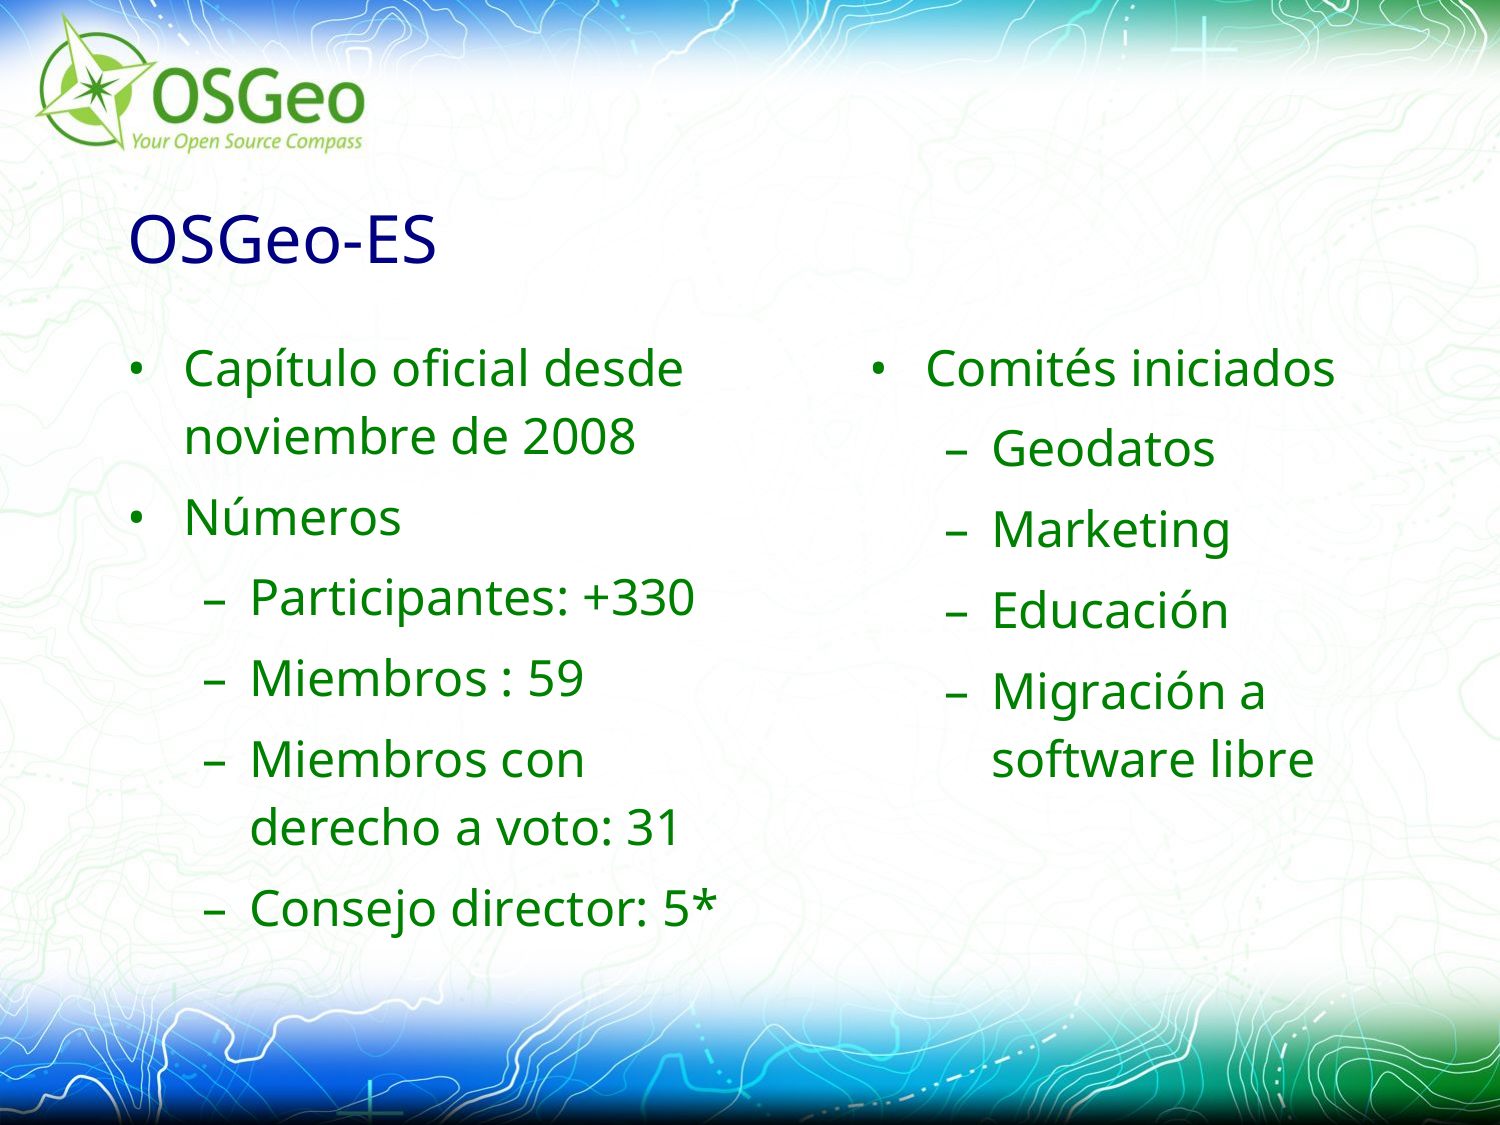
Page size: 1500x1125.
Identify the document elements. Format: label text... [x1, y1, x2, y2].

picture [0, 0, 1500, 1125]
list Capítulo oficial desde noviembre de 2008 Números Participantes: +330 Miembros : 59 Miembros con derecho a voto: 31 Consejo director: 5* [112, 324, 768, 1068]
title OSGeo-ES [112, 179, 1388, 296]
list Comités iniciados Geodatos Marketing Educación Migración a software libre [854, 324, 1477, 1068]
